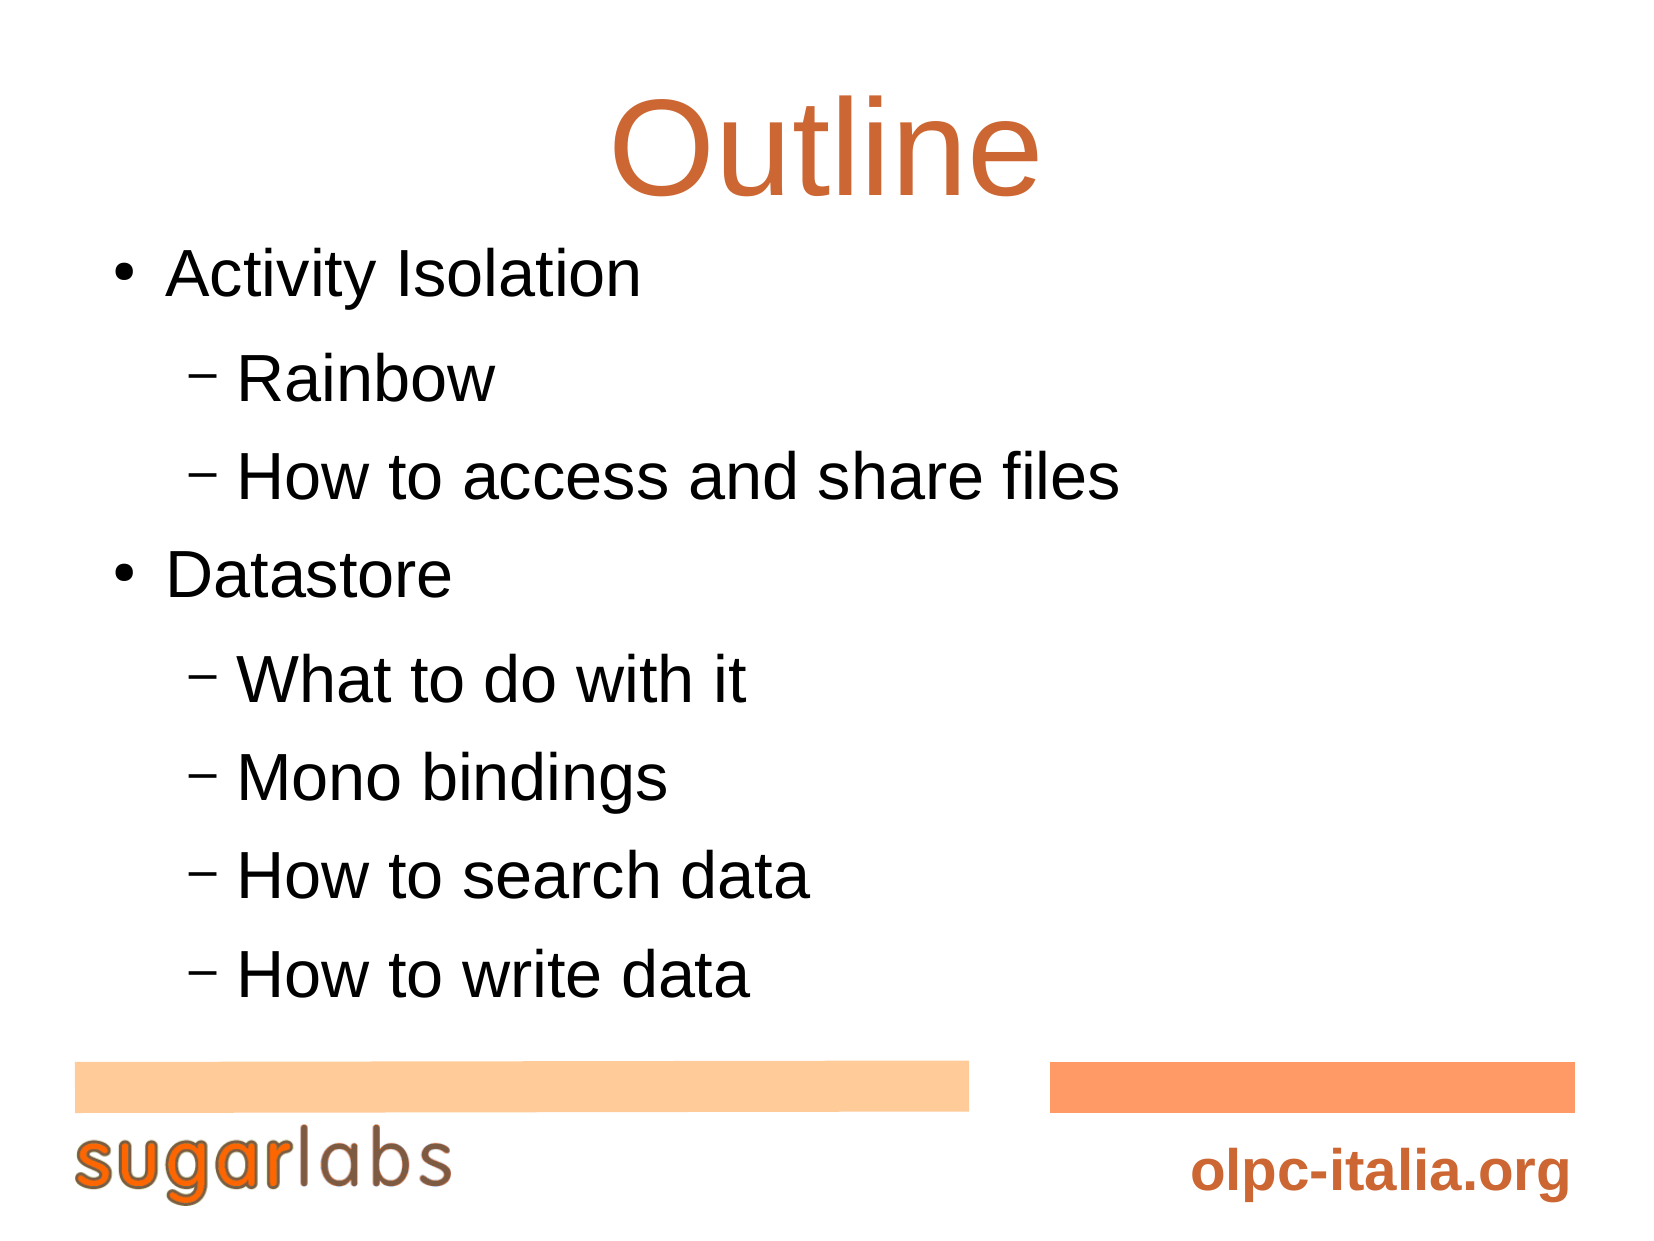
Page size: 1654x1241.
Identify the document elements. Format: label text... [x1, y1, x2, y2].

picture [75, 1124, 451, 1206]
list Activity Isolation Rainbow How to access and share files Datastore What to do with it Mono bindings How to search data How to write data [94, 236, 1583, 1012]
title Outline [59, 0, 1595, 296]
